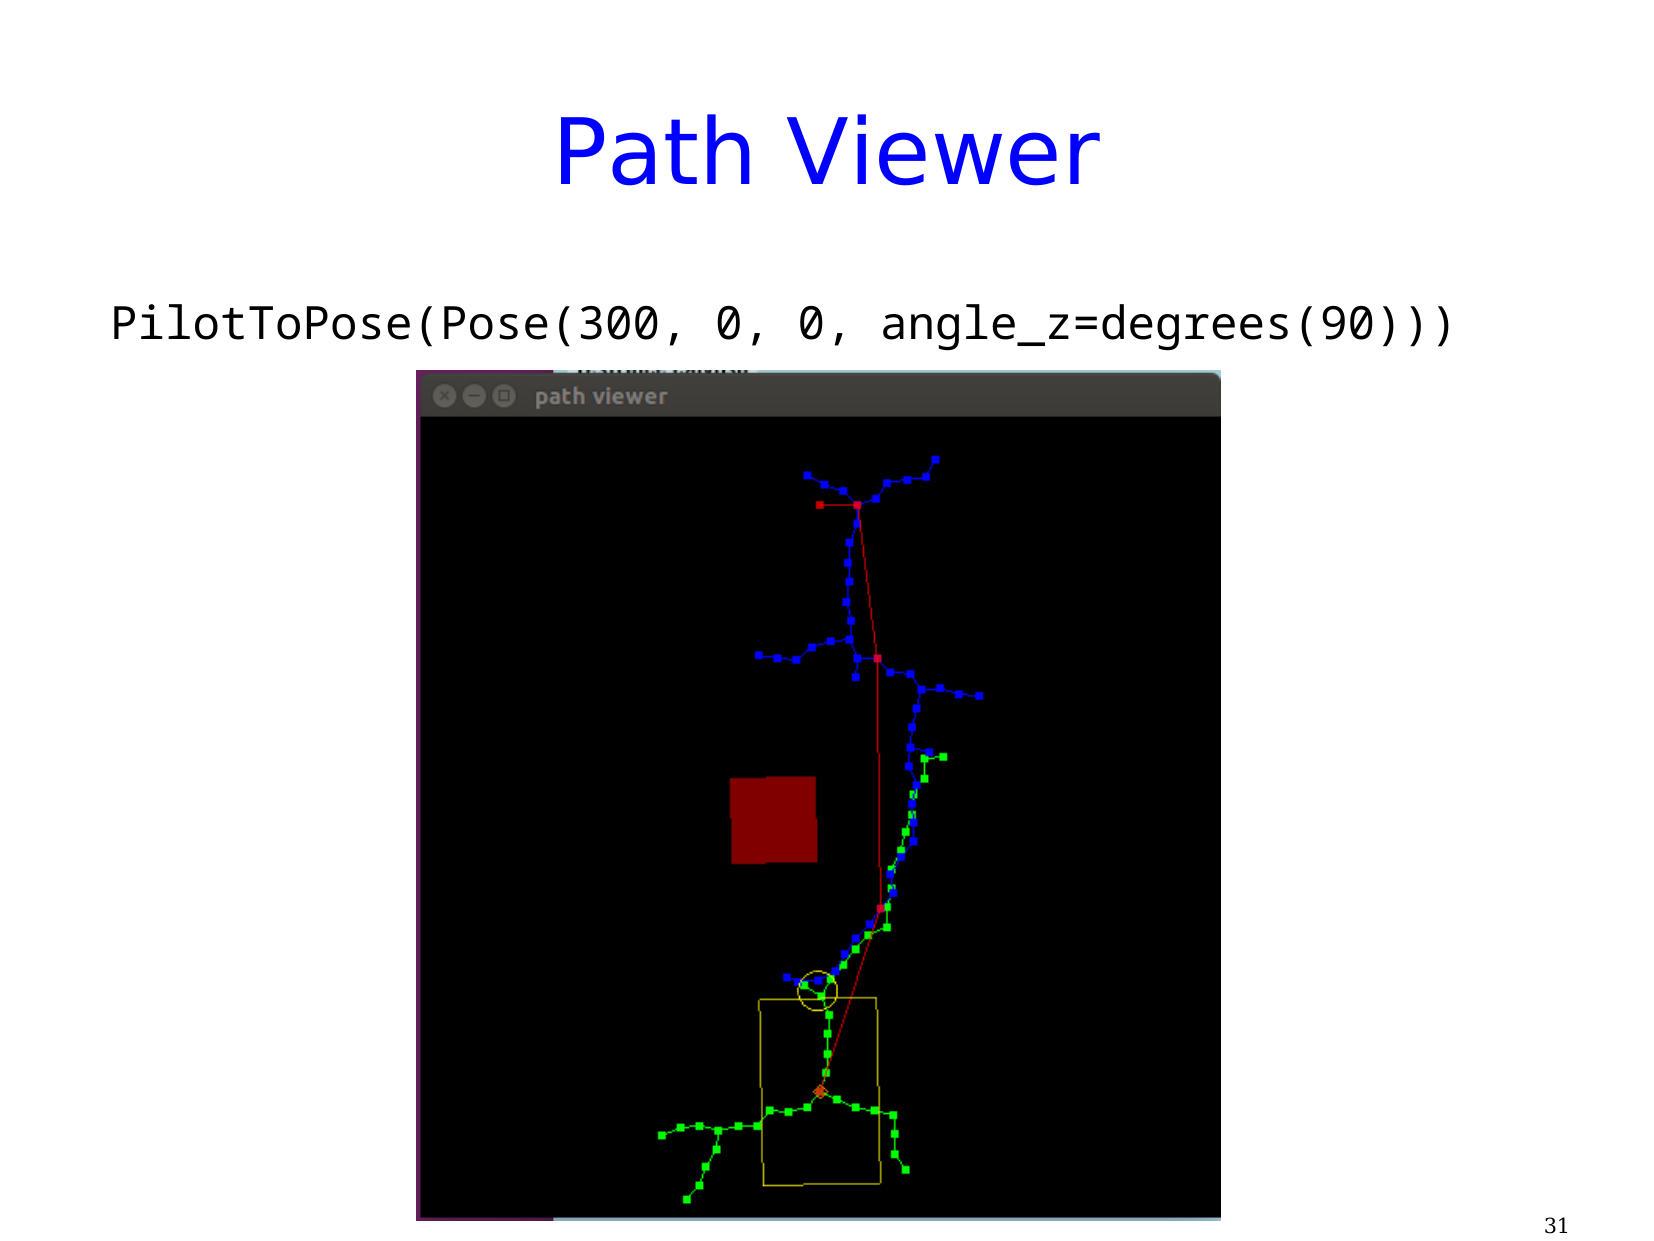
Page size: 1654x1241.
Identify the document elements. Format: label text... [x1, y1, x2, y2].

picture [416, 370, 1221, 1221]
list PilotToPose(Pose(300, 0, 0, angle_z=degrees(90))) [82, 290, 1571, 1109]
title Path Viewer [82, 49, 1571, 257]
